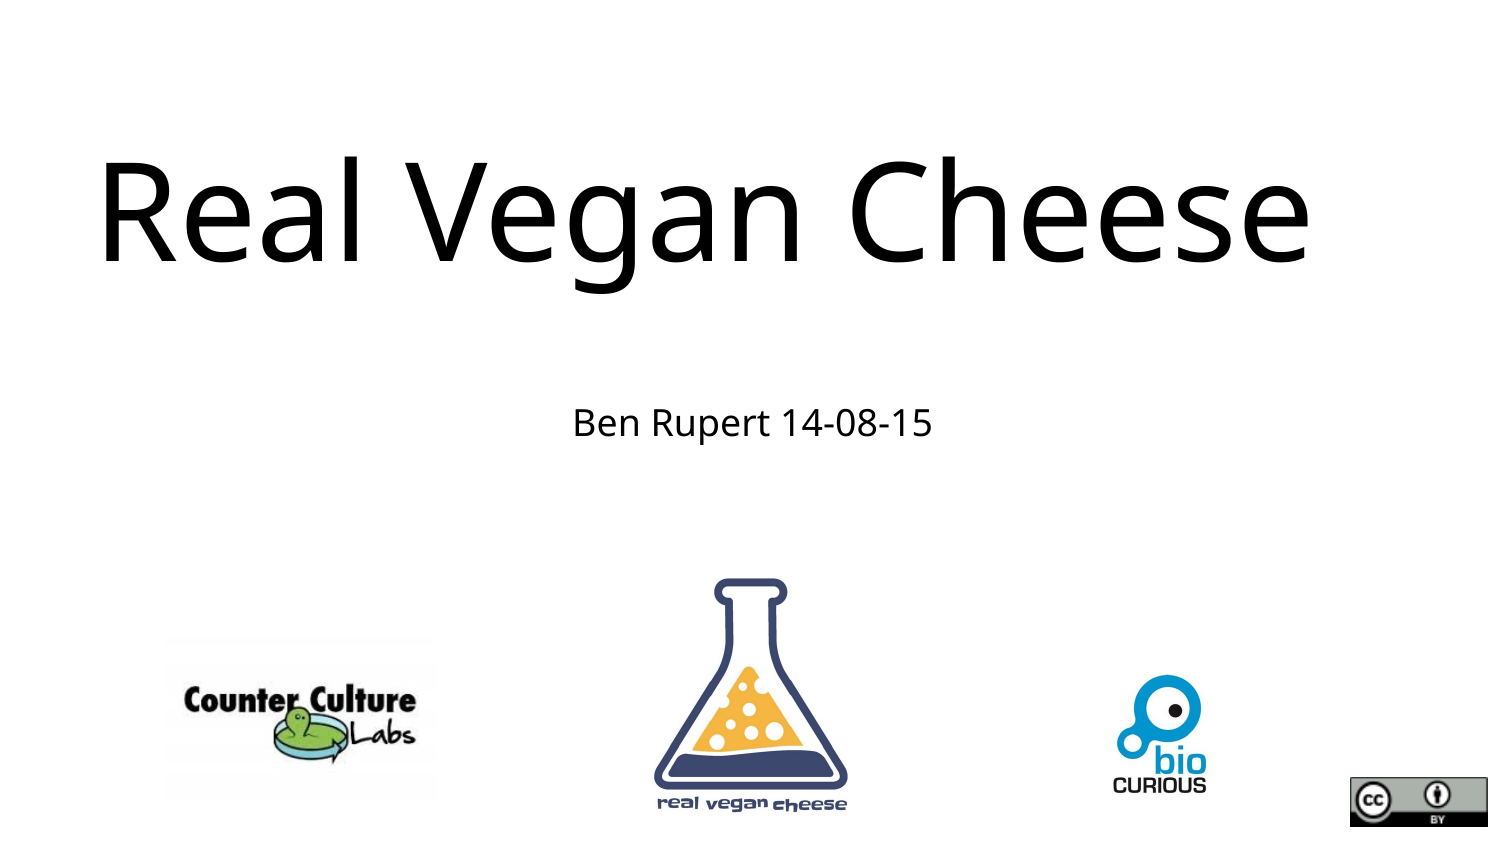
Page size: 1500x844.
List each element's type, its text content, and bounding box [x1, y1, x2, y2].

text_box Ben Rupert 14-08-15 [5, 384, 1500, 476]
picture [1350, 777, 1488, 827]
picture [165, 636, 437, 826]
picture [630, 554, 871, 844]
text_box Real Vegan Cheese [0, 100, 1500, 296]
picture [1080, 674, 1236, 795]
